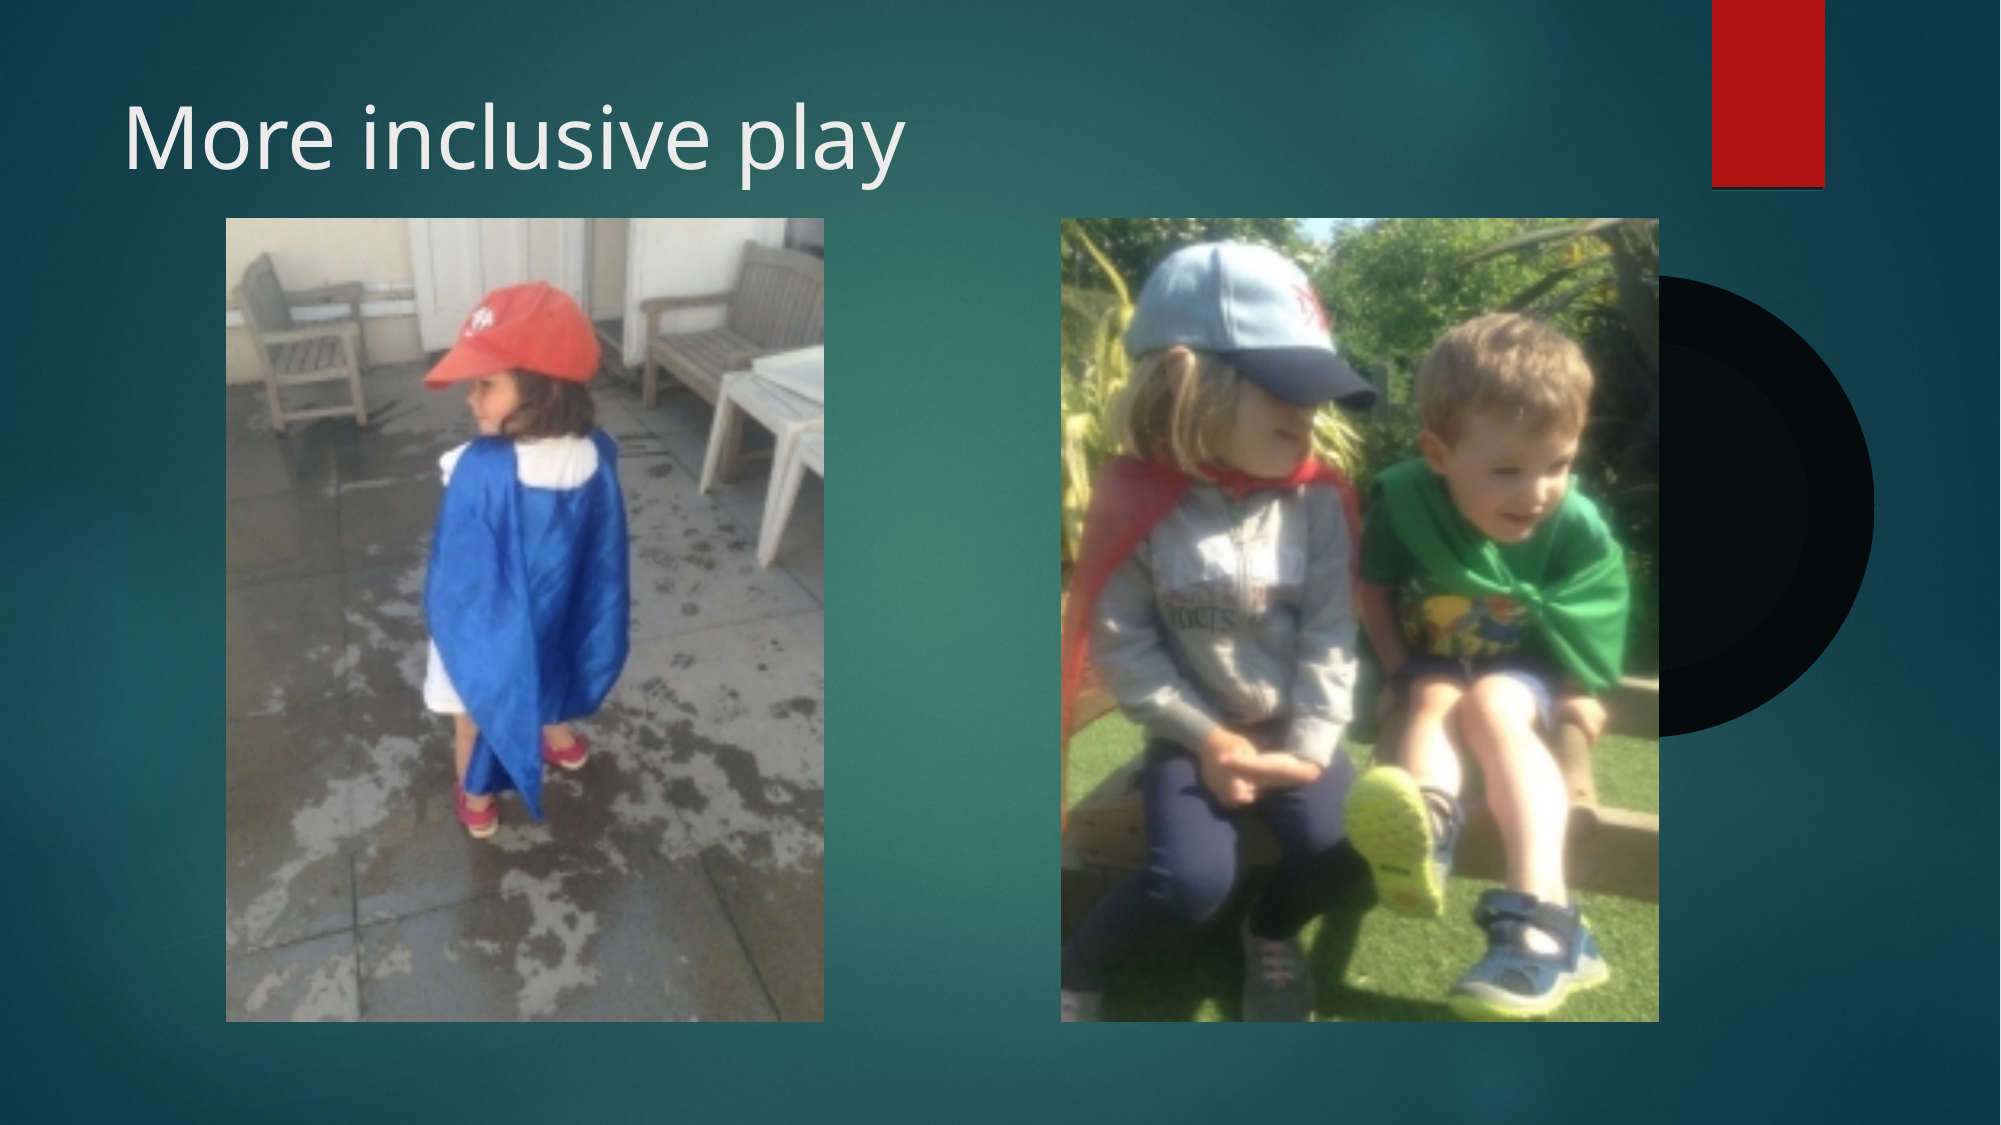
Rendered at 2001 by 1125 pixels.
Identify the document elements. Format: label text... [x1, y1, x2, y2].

picture [1061, 218, 1659, 1022]
picture [226, 218, 824, 1022]
title More inclusive play [106, 74, 1649, 304]
